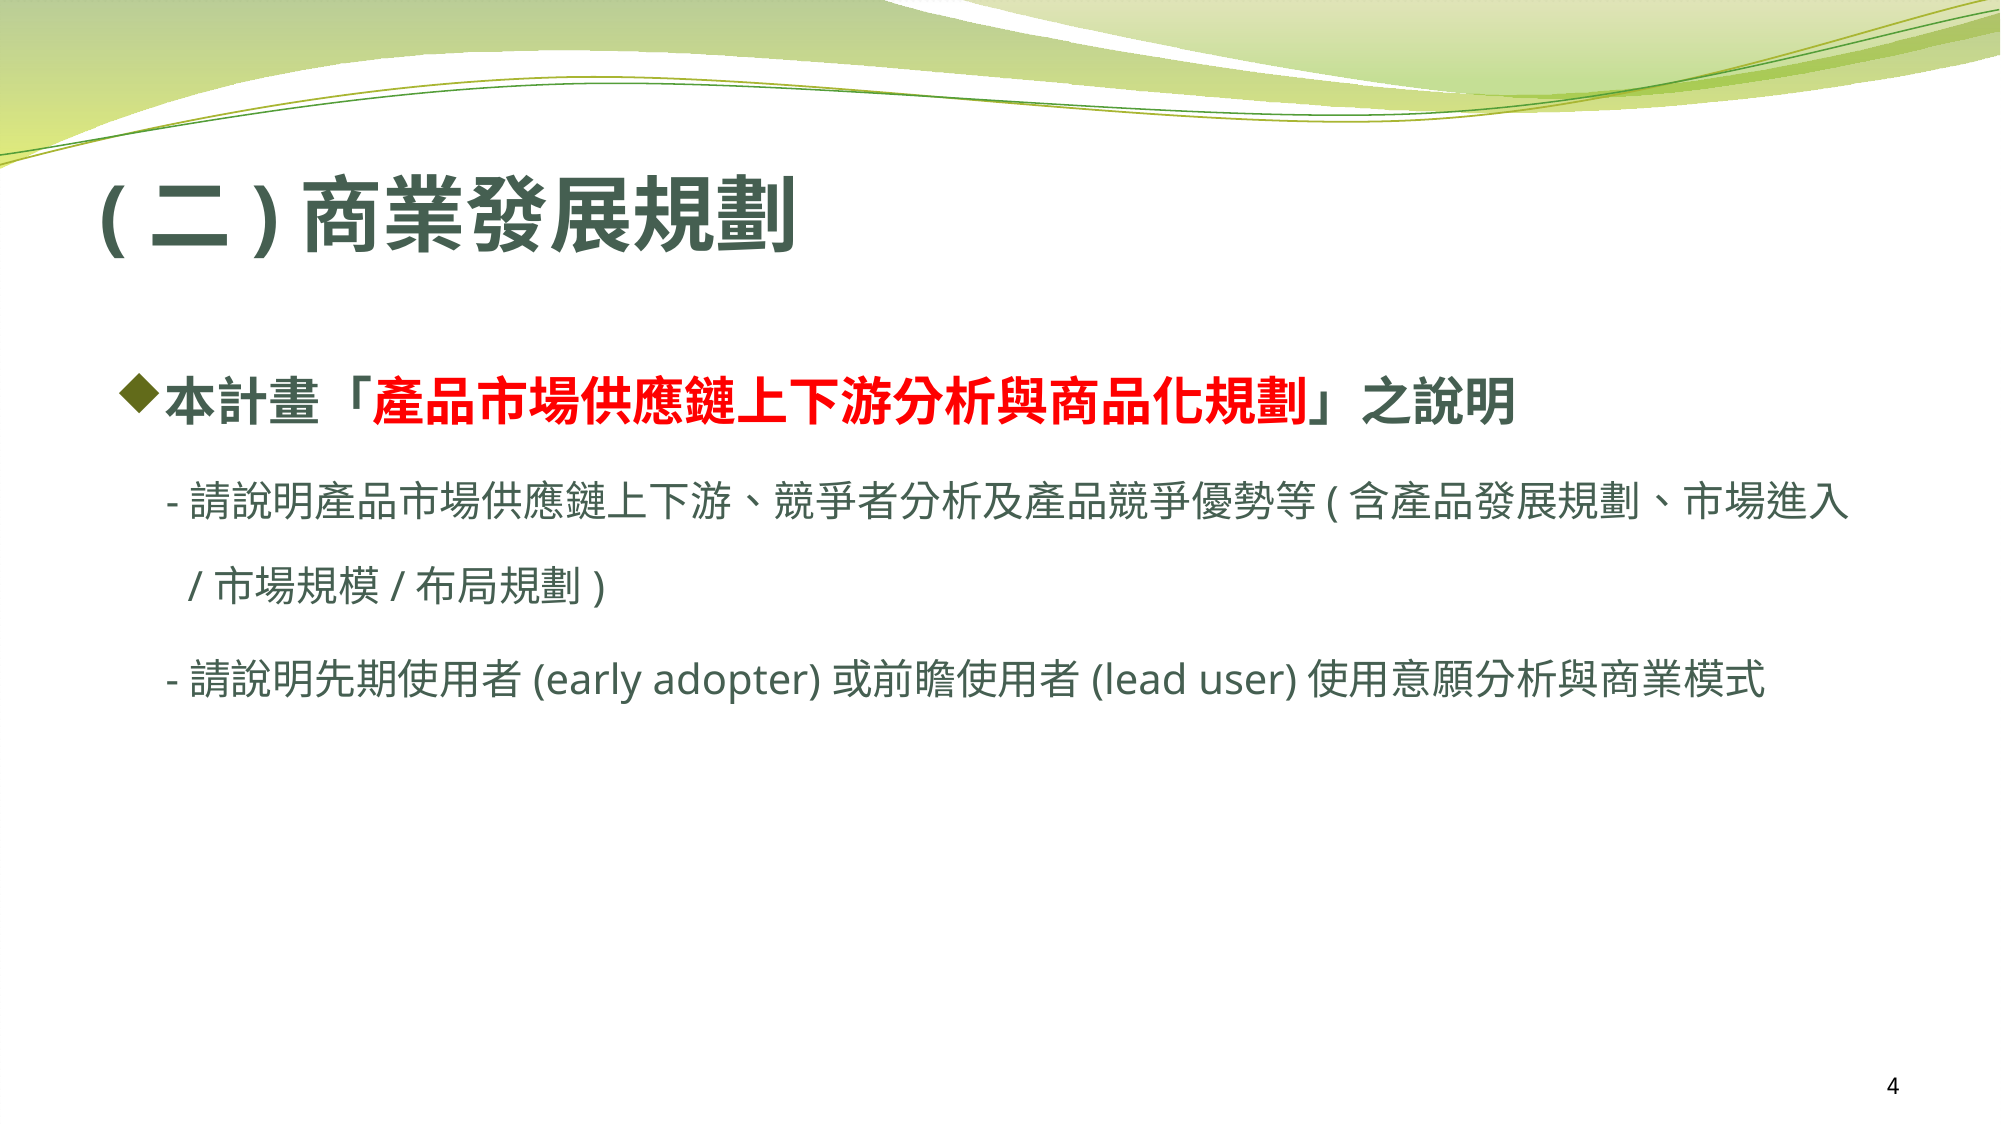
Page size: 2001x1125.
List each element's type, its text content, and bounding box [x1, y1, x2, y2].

list 本計畫「產品市場供應鏈上下游分析與商品化規劃」之說明 -請說明產品市場供應鏈上下游、競爭者分析及產品競爭優勢等(含產品發展規劃、市場進入 /市場規模/布局規劃) -請說明先期使用者(early adopter)或前瞻使用者(lead user)使用意願分析與商業模式 [99, 317, 1900, 1038]
title (二)商業發展規劃 [99, 75, 1900, 263]
slide_number <編號> [1733, 1042, 1900, 1103]
